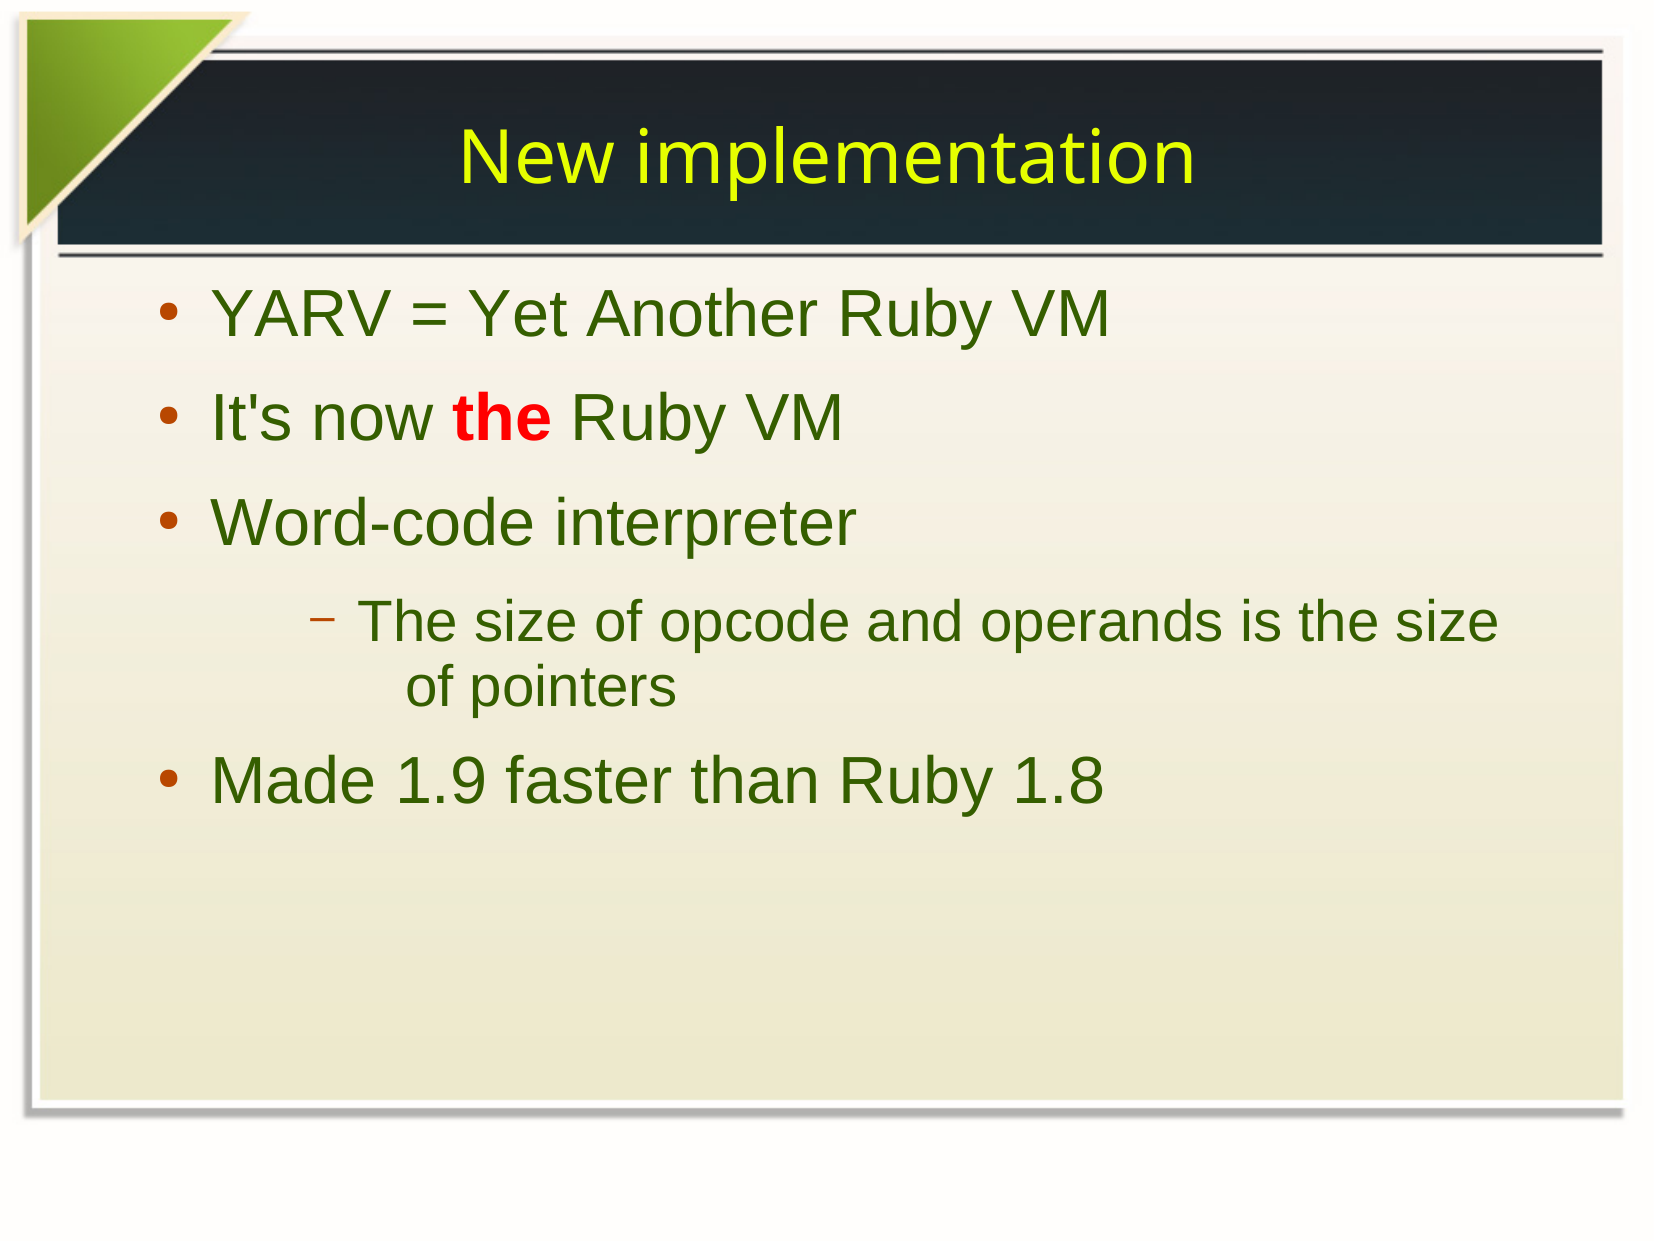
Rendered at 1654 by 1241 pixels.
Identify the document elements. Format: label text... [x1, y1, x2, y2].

list YARV = Yet Another Ruby VM It's now the Ruby VM Word-code interpreter The size of opcode and operands is the size of pointers Made 1.9 faster than Ruby 1.8 [121, 276, 1534, 1087]
title New implementation [121, 73, 1534, 237]
picture [0, 0, 1654, 1241]
